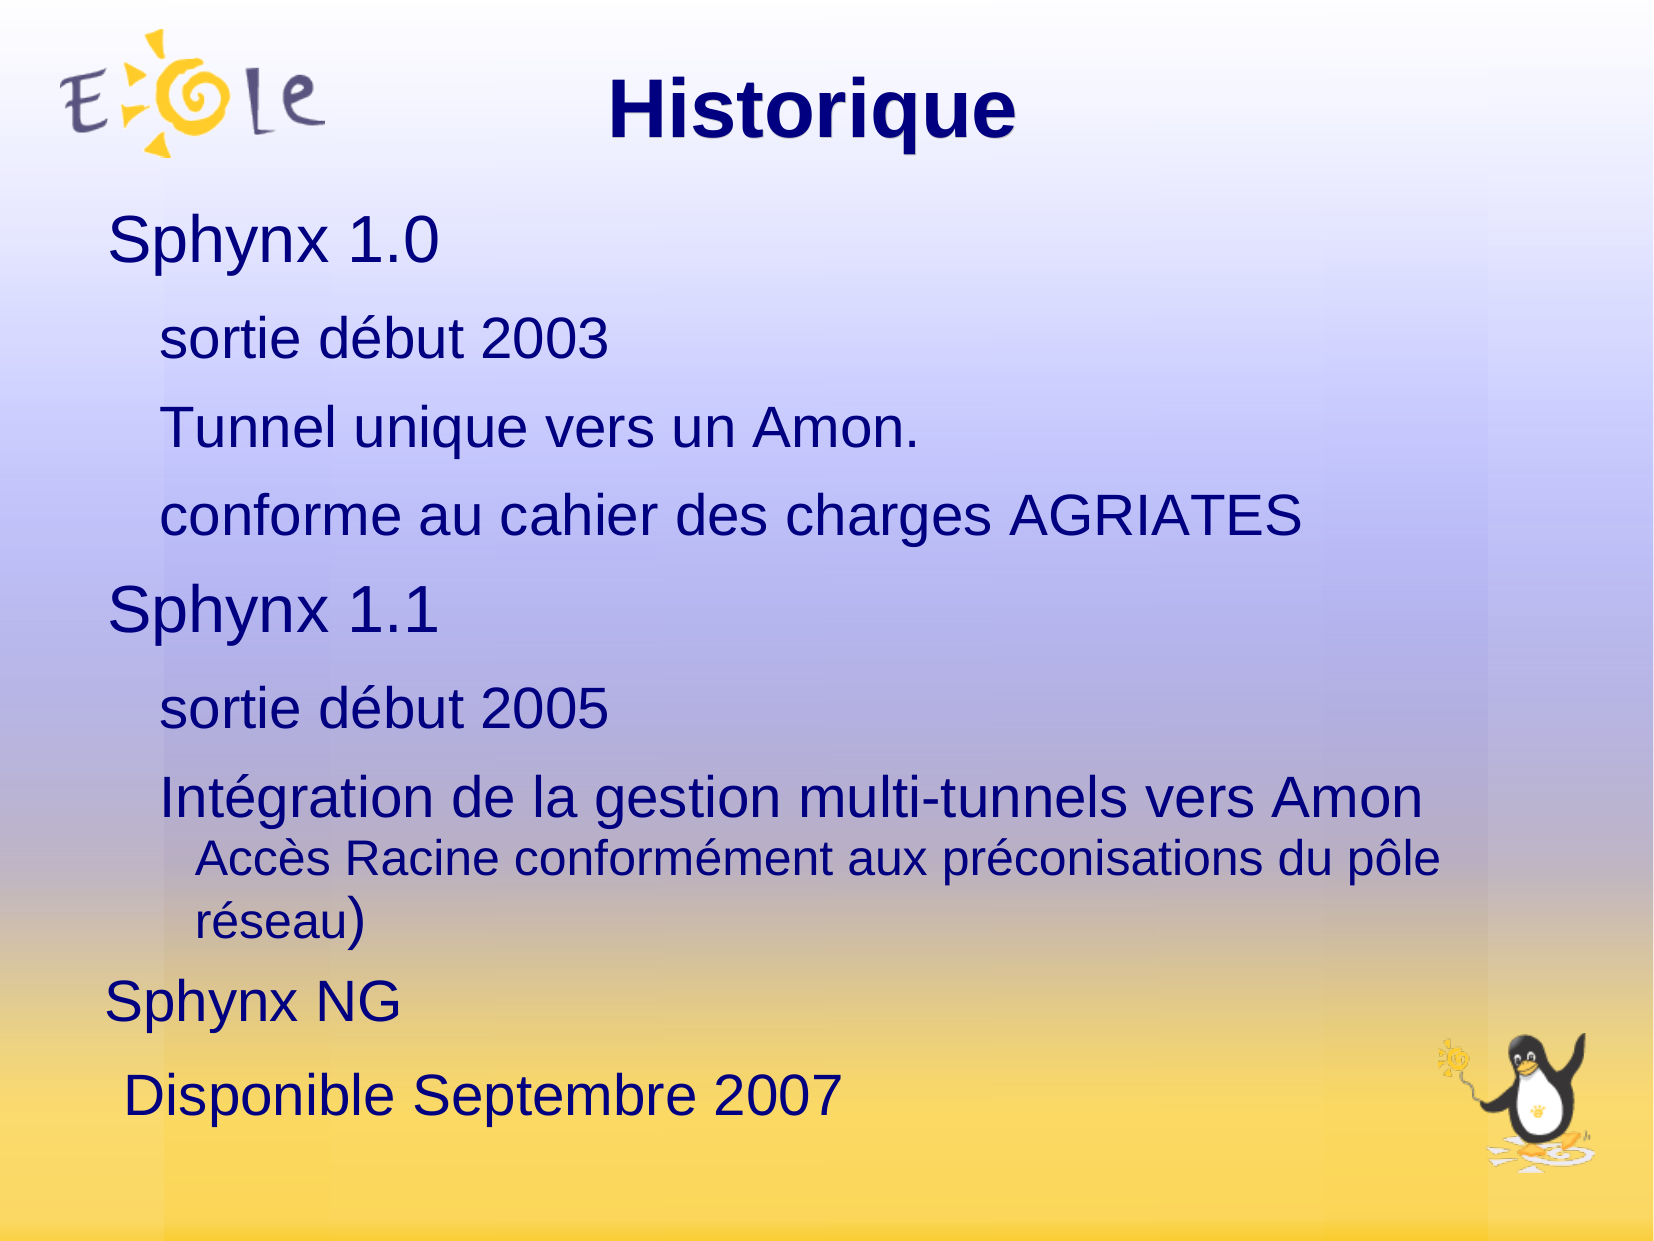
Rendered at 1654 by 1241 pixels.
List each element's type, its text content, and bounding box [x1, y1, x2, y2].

text_box Historique [592, 55, 1034, 178]
list Sphynx 1.0 sortie début 2003 Tunnel unique vers un Amon. conforme au cahier des charges AGRIATES Sphynx 1.1 sortie début 2005 Intégration de la gestion multi-tunnels vers Amon Accès Racine conformément aux préconisations du pôle réseau) Sphynx NG Disponible Septembre 2007 [88, 201, 1577, 1211]
picture [0, 0, 1654, 1241]
